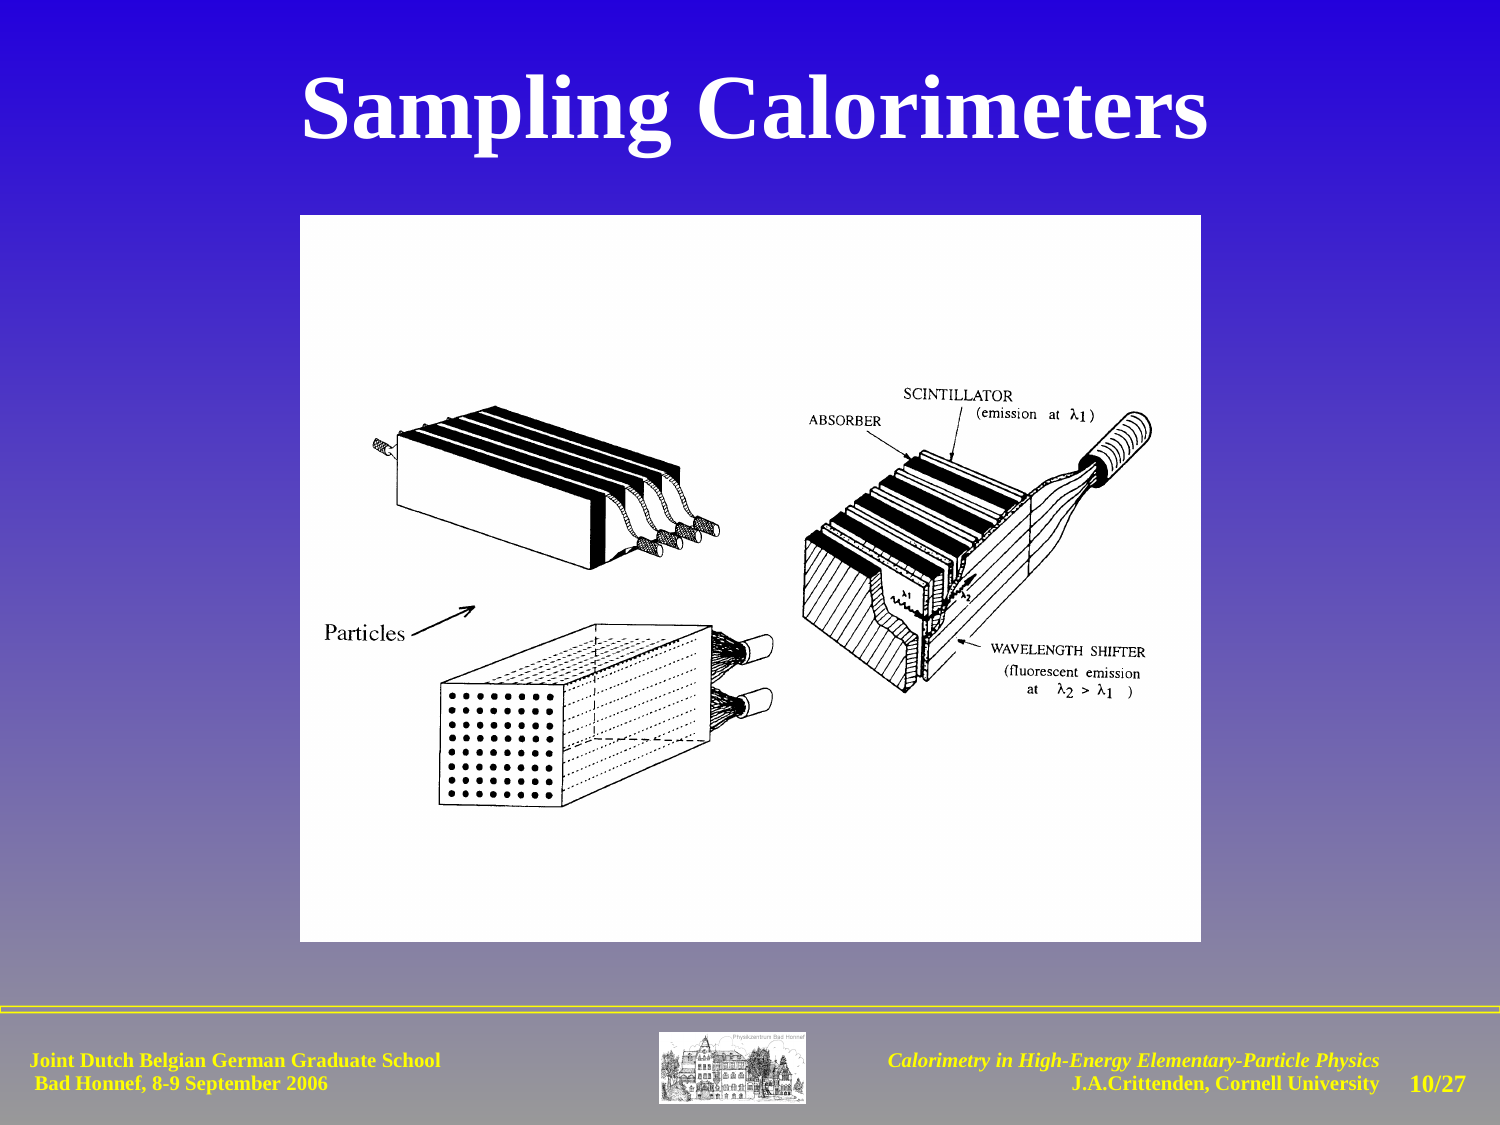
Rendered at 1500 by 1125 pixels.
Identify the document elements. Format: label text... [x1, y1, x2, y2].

picture [300, 215, 1201, 942]
picture [659, 1032, 806, 1104]
title Sampling Calorimeters [118, 13, 1394, 202]
